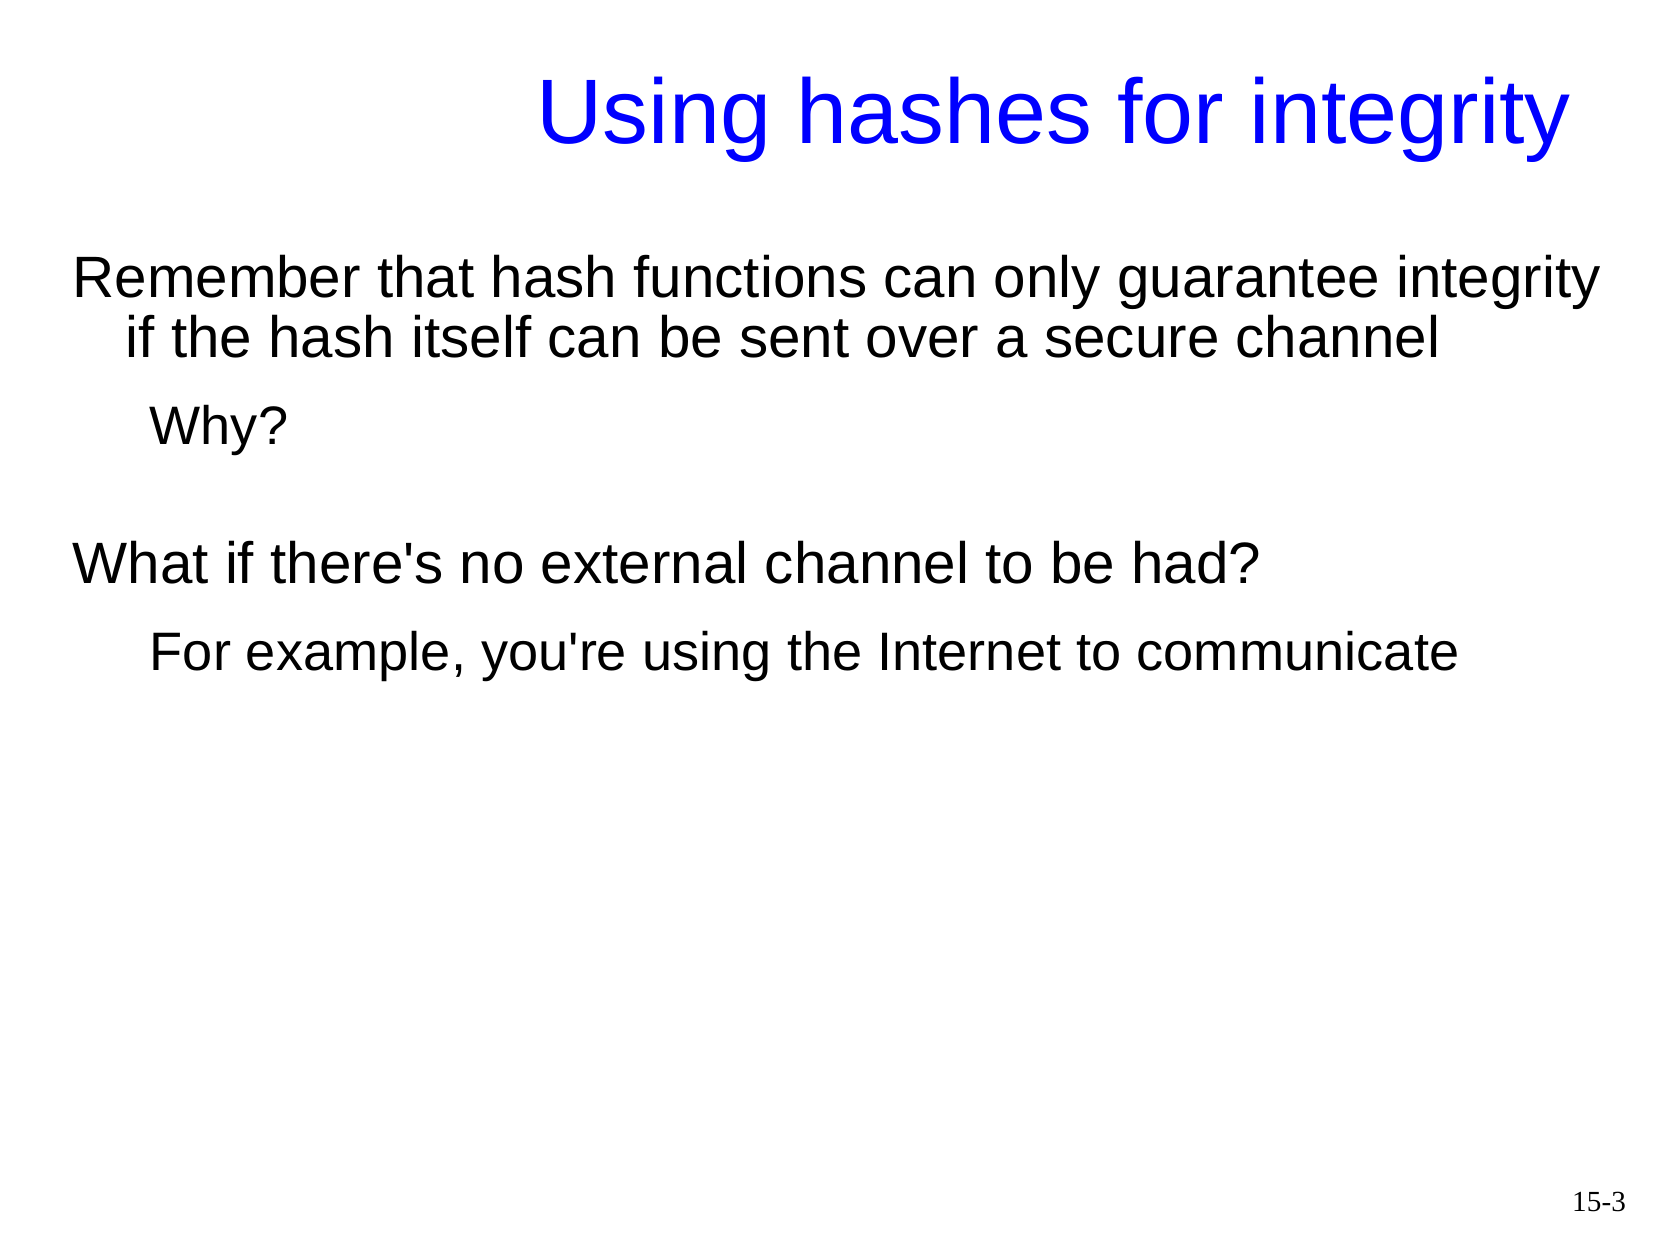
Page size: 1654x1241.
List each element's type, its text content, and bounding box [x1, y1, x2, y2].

title Using hashes for integrity [84, 11, 1573, 219]
list Remember that hash functions can only guarantee integrity if the hash itself can be sent over a secure channel Why? What if there's no external channel to be had? For example, you're using the Internet to communicate [55, 248, 1607, 1031]
